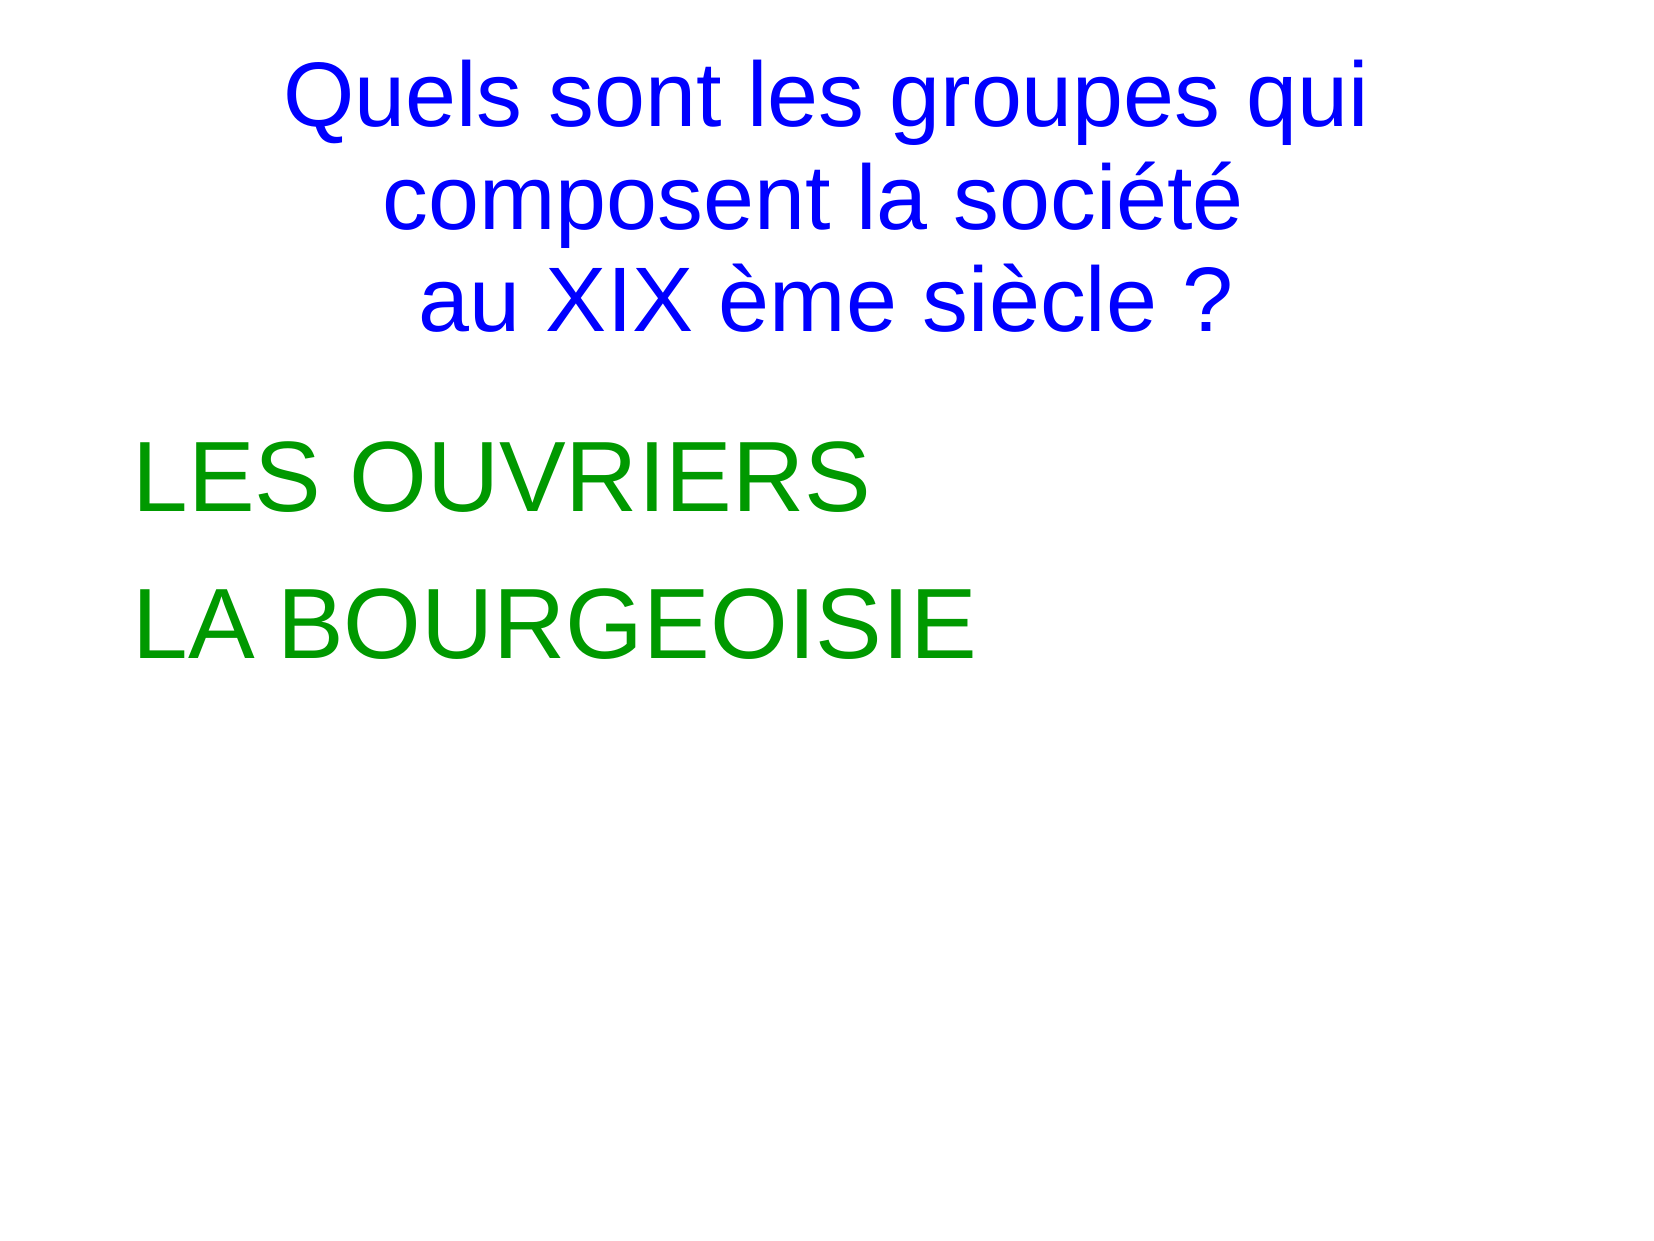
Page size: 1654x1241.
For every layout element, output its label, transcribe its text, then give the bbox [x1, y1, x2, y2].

text_box LA BOURGEOISIE [118, 561, 1241, 688]
text_box LES OUVRIERS [118, 413, 1241, 540]
title Quels sont les groupes qui composent la société au XIX ème siècle ? [82, 43, 1571, 352]
